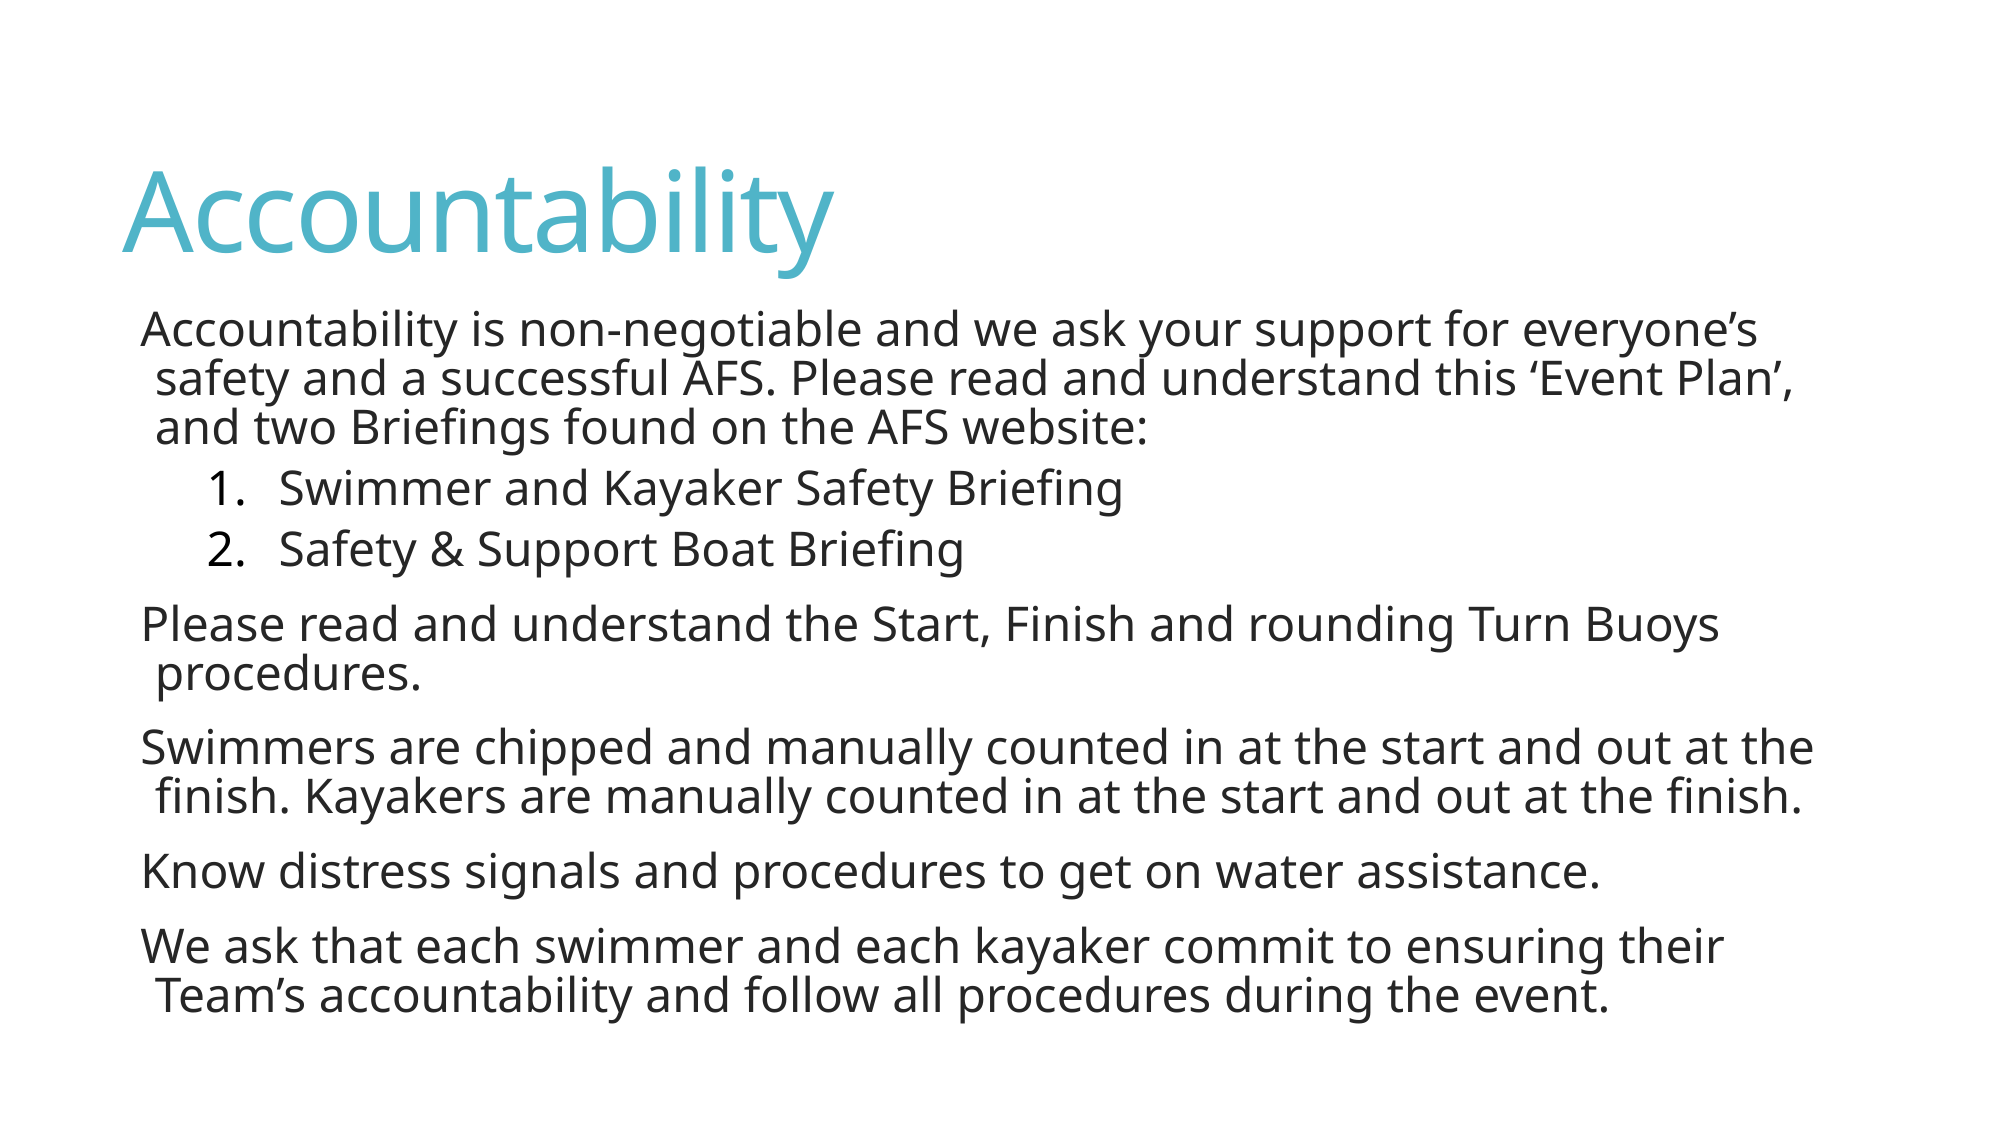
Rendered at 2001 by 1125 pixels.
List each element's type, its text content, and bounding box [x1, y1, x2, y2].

title Accountability [107, 81, 1876, 354]
list Accountability is non-negotiable and we ask your support for everyone’s safety and a successful AFS. Please read and understand this ‘Event Plan’, and two Briefings found on the AFS website: Swimmer and Kayaker Safety Briefing Safety & Support Boat Briefing Please read and understand the Start, Finish and rounding Turn Buoys procedures. Swimmers are chipped and manually counted in at the start and out at the finish. Kayakers are manually counted in at the start and out at the finish. Know distress signals and procedures to get on water assistance. We ask that each swimmer and each kayaker commit to ensuring their Team’s accountability and follow all procedures during the event. [110, 299, 1876, 1043]
